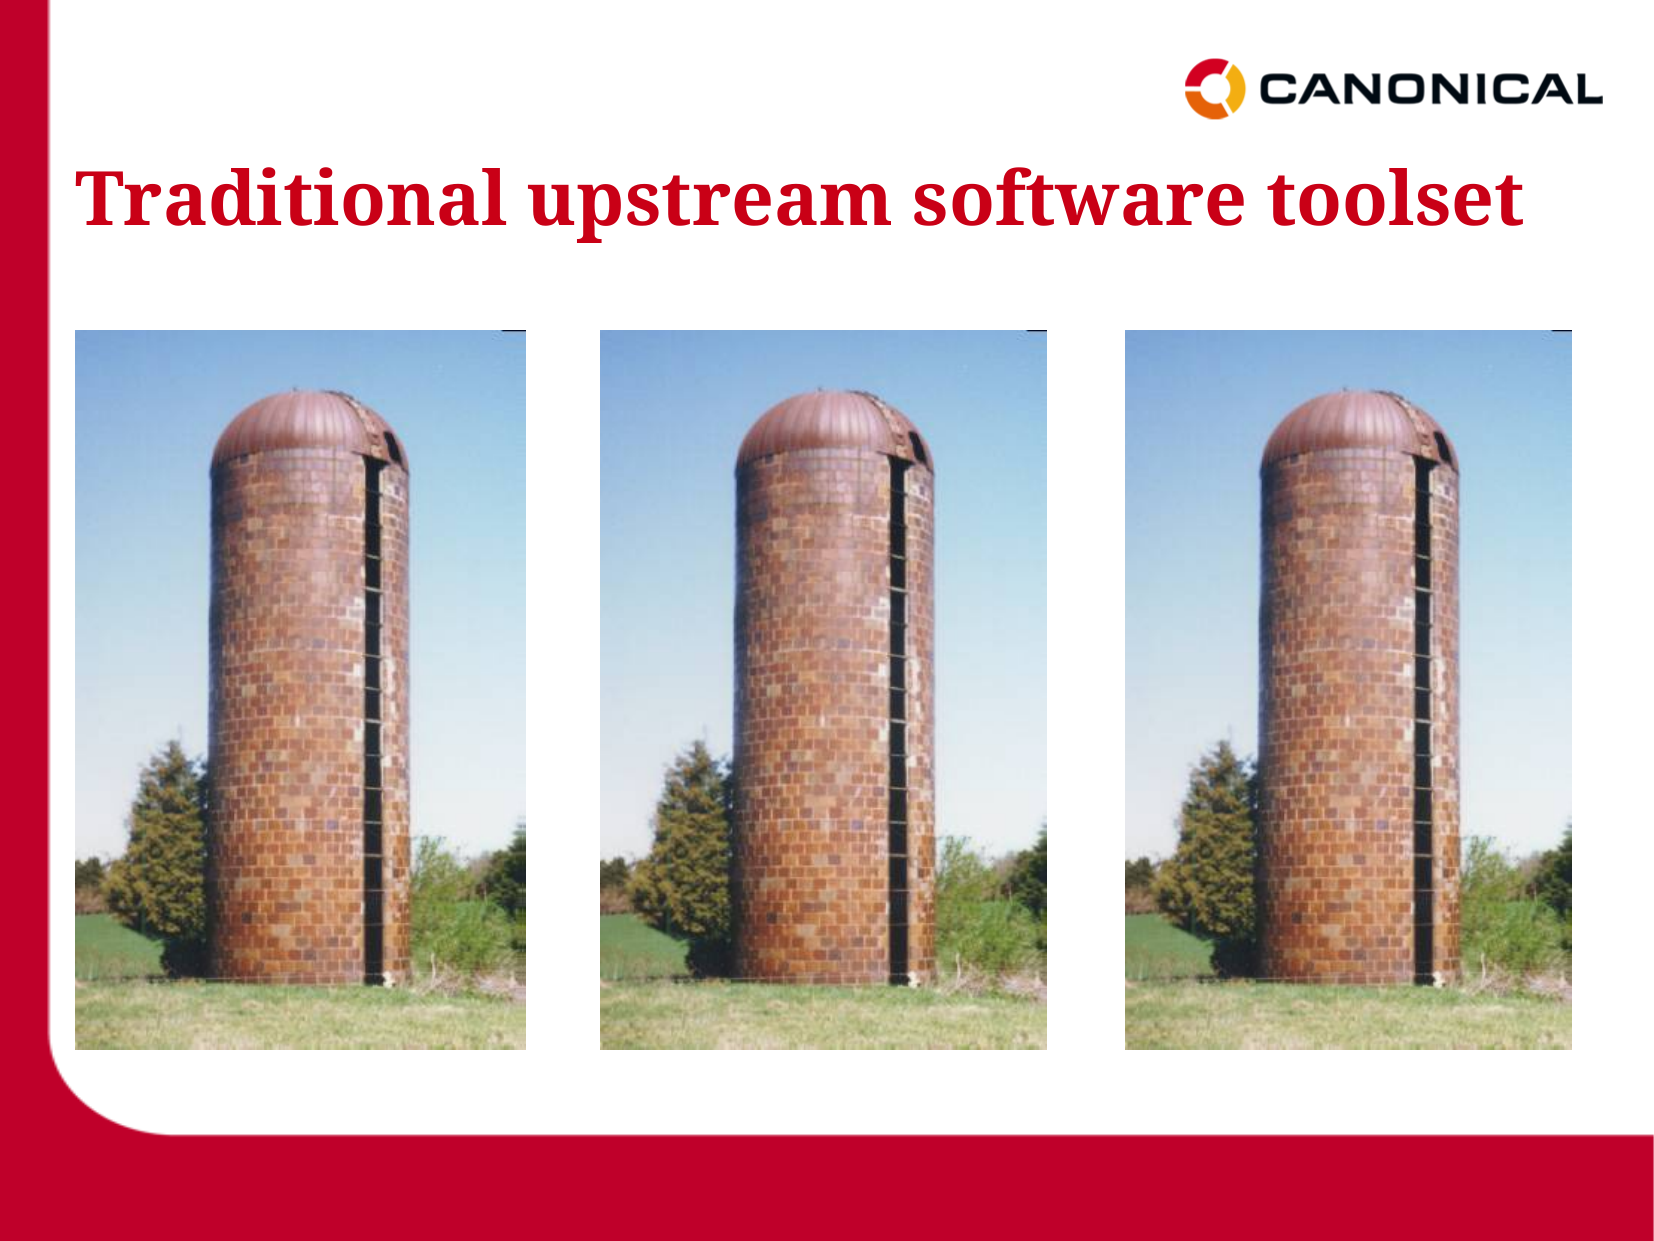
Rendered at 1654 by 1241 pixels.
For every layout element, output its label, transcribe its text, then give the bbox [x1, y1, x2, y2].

title Traditional upstream software toolset [75, 112, 1564, 280]
picture [0, 0, 1654, 1241]
